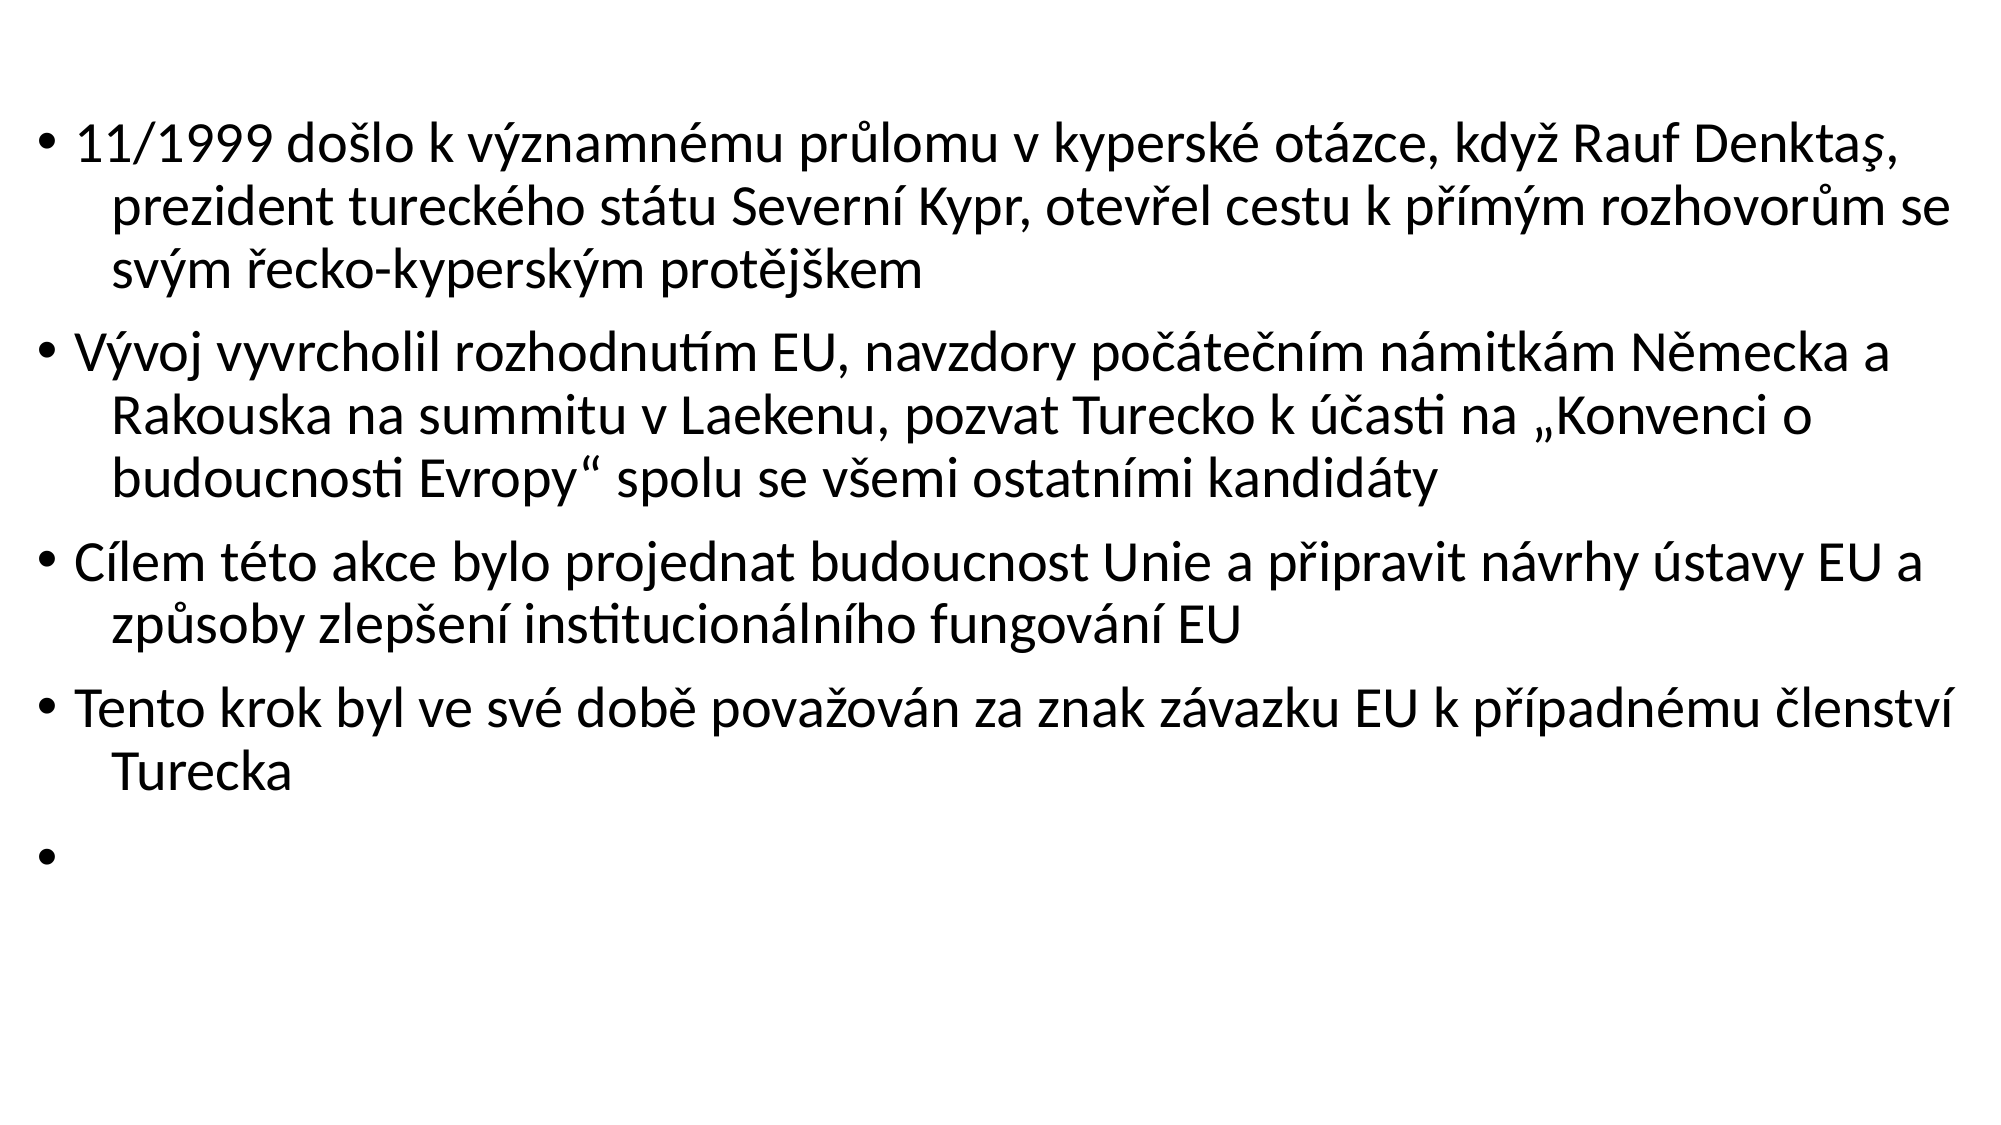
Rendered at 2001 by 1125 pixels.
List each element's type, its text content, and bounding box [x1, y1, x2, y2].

list 11/1999 došlo k významnému průlomu v kyperské otázce, když Rauf Denktaş, prezident tureckého státu Severní Kypr, otevřel cestu k přímým rozhovorům se svým řecko-kyperským protějškem Vývoj vyvrcholil rozhodnutím EU, navzdory počátečním námitkám Německa a Rakouska na summitu v Laekenu, pozvat Turecko k účasti na „Konvenci o budoucnosti Evropy“ spolu se všemi ostatními kandidáty Cílem této akce bylo projednat budoucnost Unie a připravit návrhy ústavy EU a způsoby zlepšení institucionálního fungování EU Tento krok byl ve své době považován za znak závazku EU k případnému členství Turecka [21, 104, 1985, 1125]
